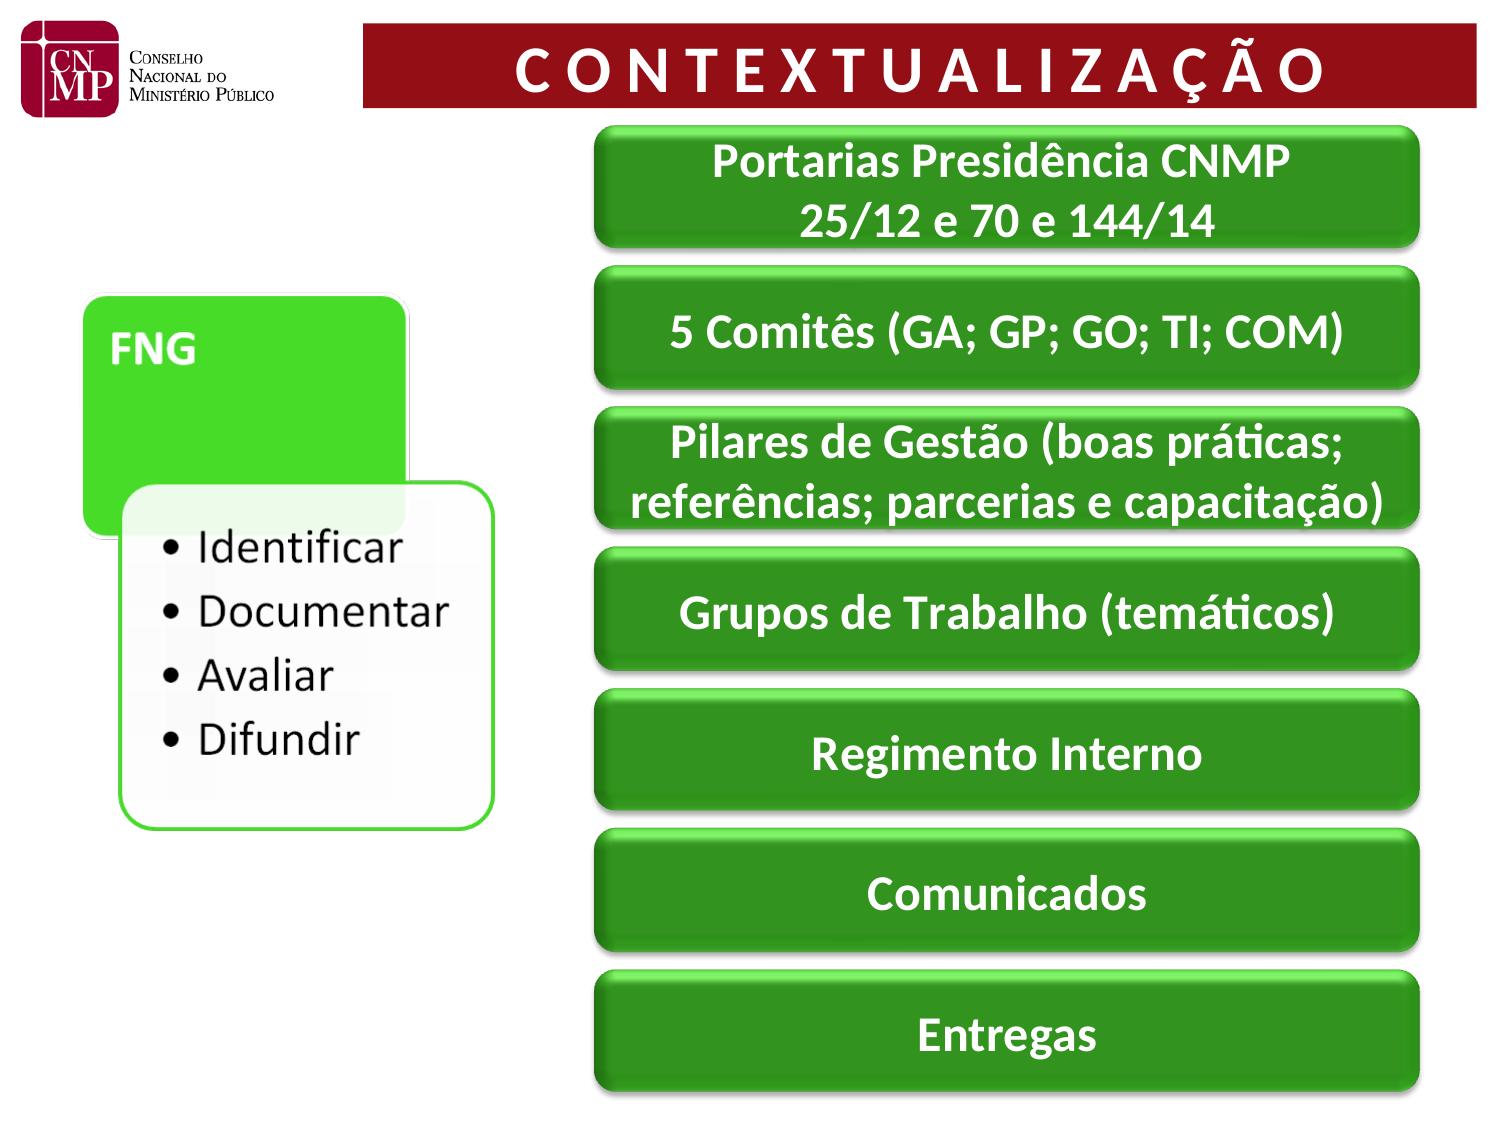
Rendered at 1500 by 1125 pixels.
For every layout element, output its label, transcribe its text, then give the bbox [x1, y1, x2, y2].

picture [585, 106, 1429, 1106]
text_box C O N T E X T U A L I Z A Ç Ã O [363, 23, 1477, 109]
text_box Entregas [603, 978, 1413, 1085]
text_box Portarias Presidência CNMP 25/12 e 70 e 144/14 [603, 134, 1413, 241]
picture [78, 209, 496, 868]
text_box 5 Comitês (GA; GP; GO; TI; COM) [603, 275, 1413, 382]
text_box Grupos de Trabalho (temáticos) [603, 556, 1413, 663]
text_box Regimento Interno [603, 697, 1413, 803]
text_box Comunicados [603, 837, 1413, 944]
picture [4, 12, 284, 127]
text_box Pilares de Gestão (boas práticas; referências; parcerias e capacitação) [603, 415, 1413, 522]
